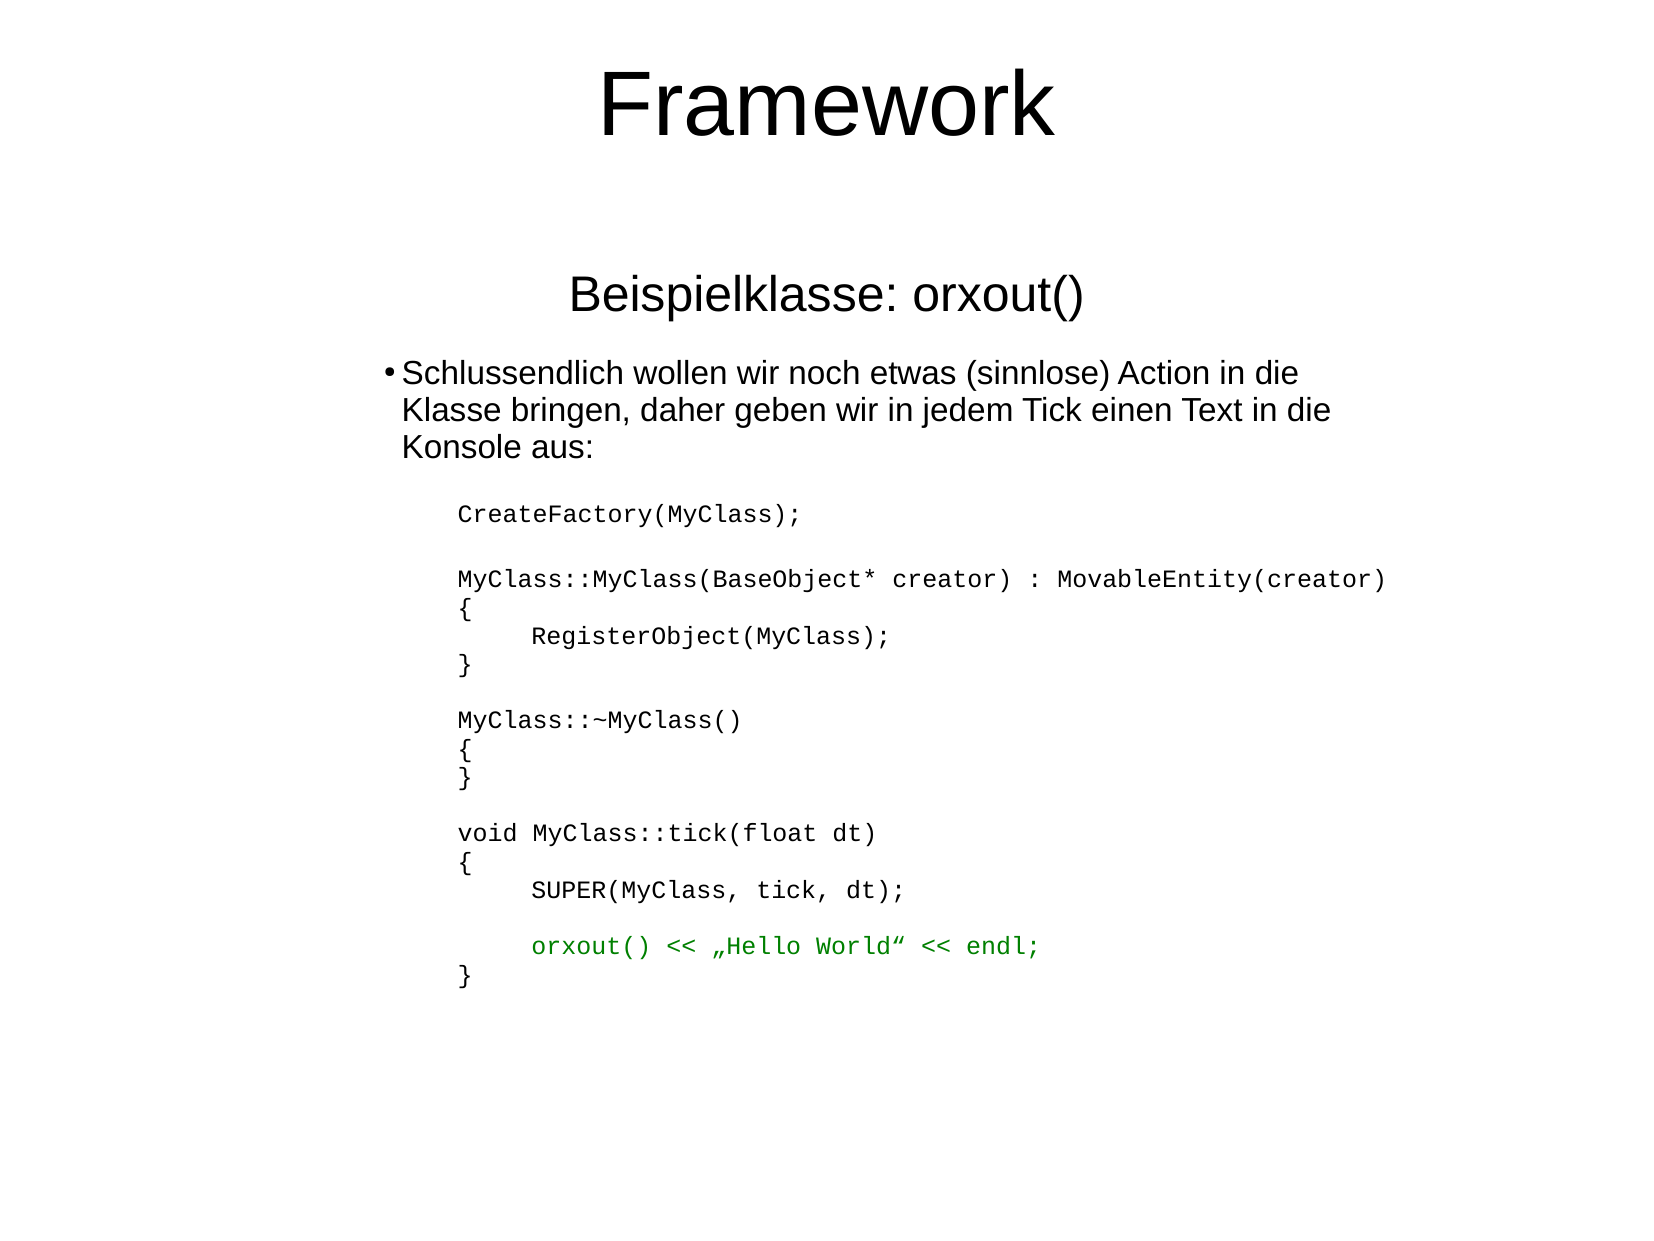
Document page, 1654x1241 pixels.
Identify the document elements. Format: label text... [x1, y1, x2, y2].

text_box Schlussendlich wollen wir noch etwas (sinnlose) Action in die Klasse bringen, daher geben wir in jedem Tick einen Text in die Konsole aus: CreateFactory(MyClass); MyClass::MyClass(BaseObject* creator) : MovableEntity(creator) { RegisterObject(MyClass); } MyClass::~MyClass() { } void MyClass::tick(float dt) { SUPER(MyClass, tick, dt); orxout() << „Hello World“ << endl; } [383, 354, 1388, 998]
text_box Beispielklasse: orxout() [82, 265, 1571, 325]
title Framework [82, 0, 1571, 208]
